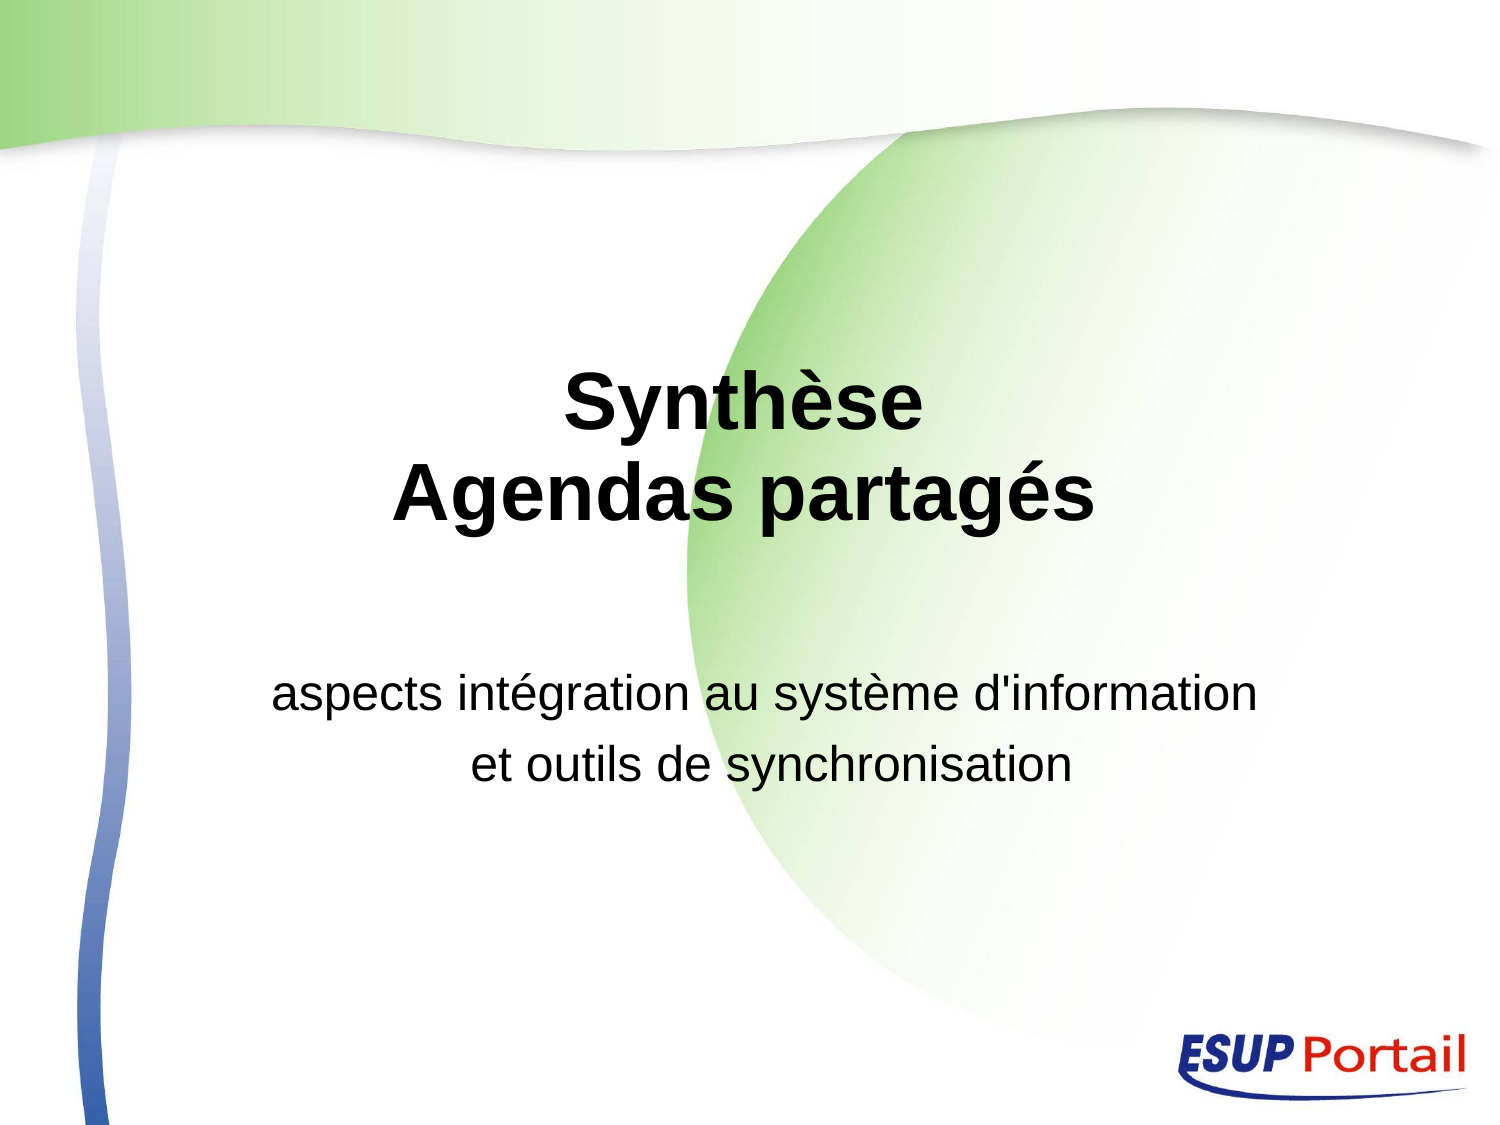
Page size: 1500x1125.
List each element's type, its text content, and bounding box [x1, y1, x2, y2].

title Synthèse Agendas partagés [118, 324, 1394, 364]
picture [0, 0, 1500, 1125]
subtitle aspects intégration au système d'information et outils de synchronisation [96, 364, 1447, 1093]
